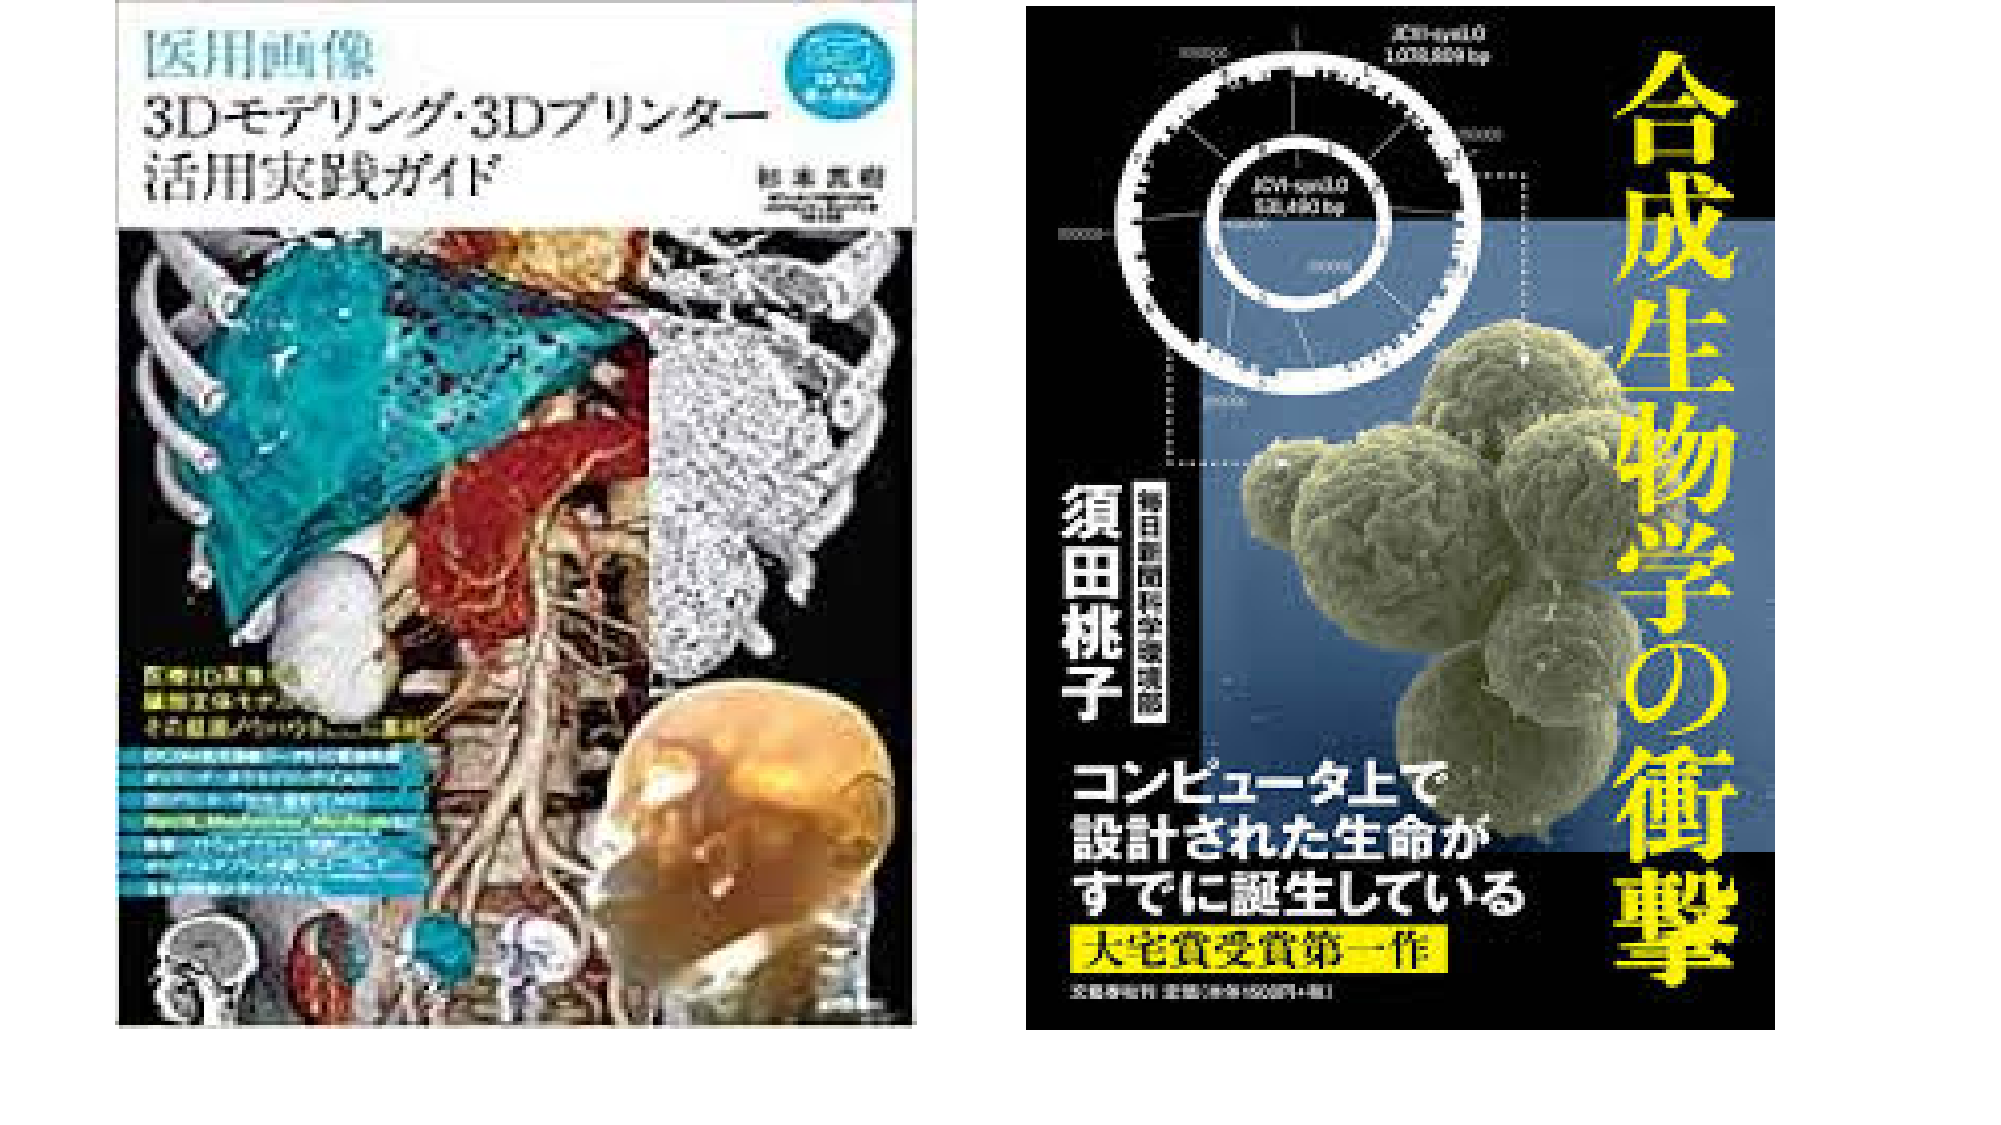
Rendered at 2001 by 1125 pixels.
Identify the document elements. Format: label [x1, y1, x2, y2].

picture [115, 0, 917, 1029]
picture [1026, 6, 1775, 1031]
